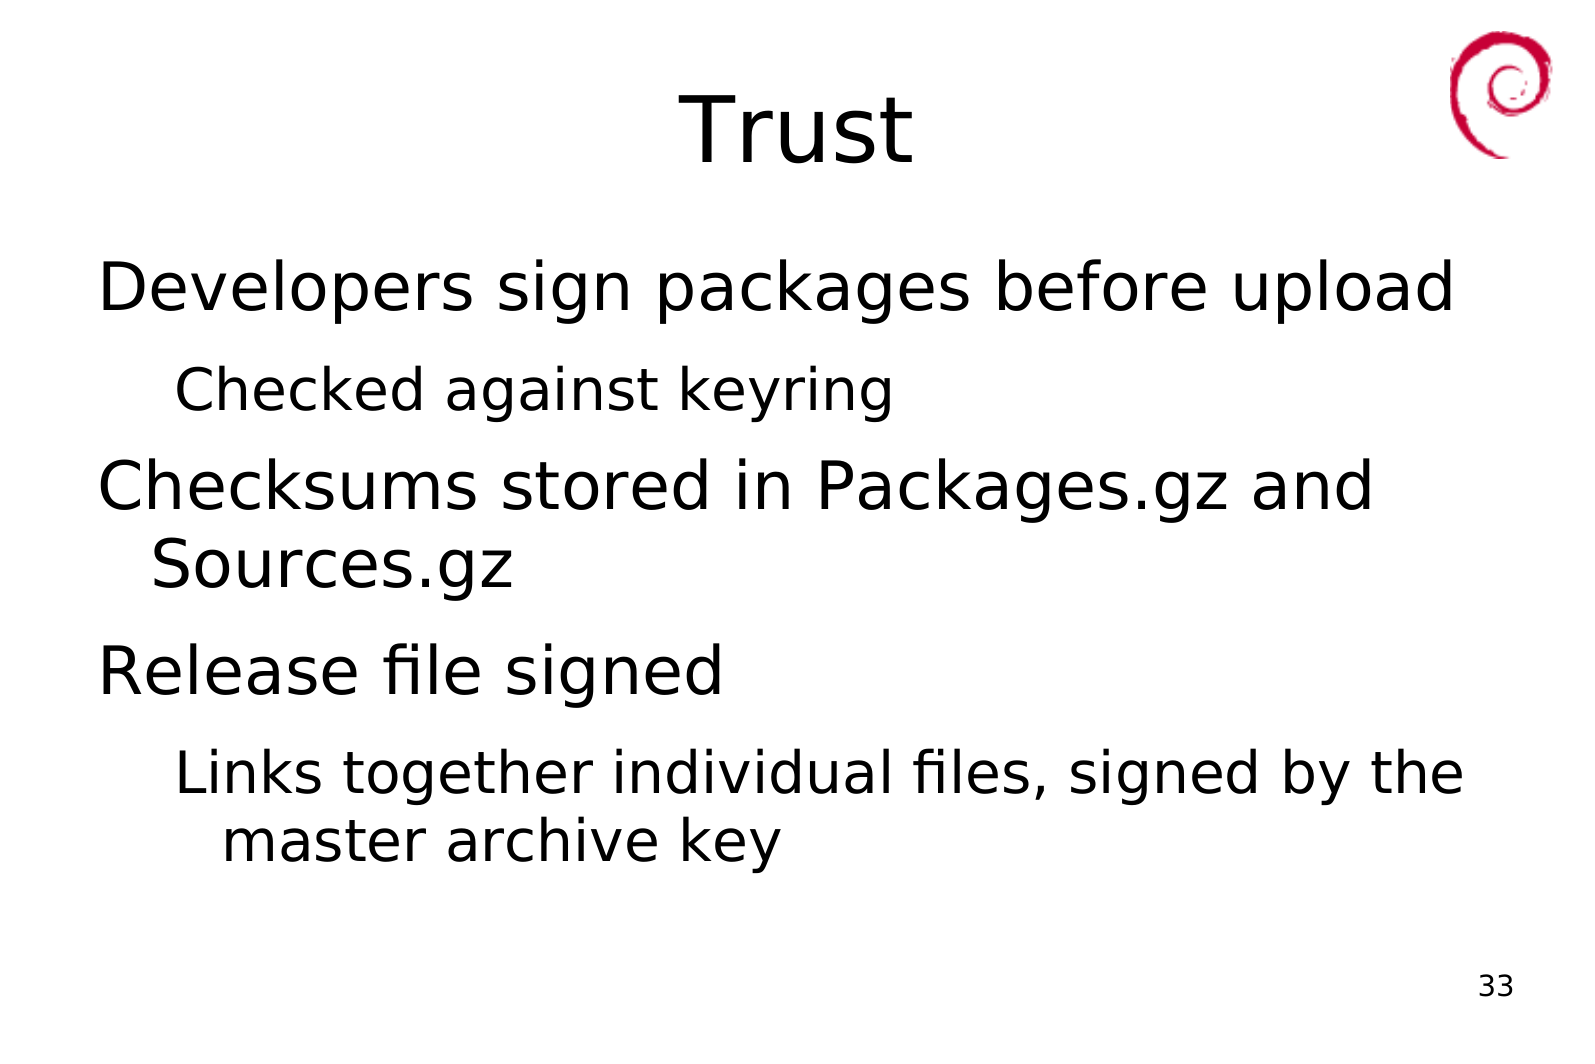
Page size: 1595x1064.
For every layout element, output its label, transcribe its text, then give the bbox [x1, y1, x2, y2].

title Trust [79, 42, 1515, 221]
picture [1450, 31, 1555, 159]
list Developers sign packages before upload Checked against keyring Checksums stored in Packages.gz and Sources.gz Release file signed Links together individual files, signed by the master archive key [79, 248, 1515, 951]
